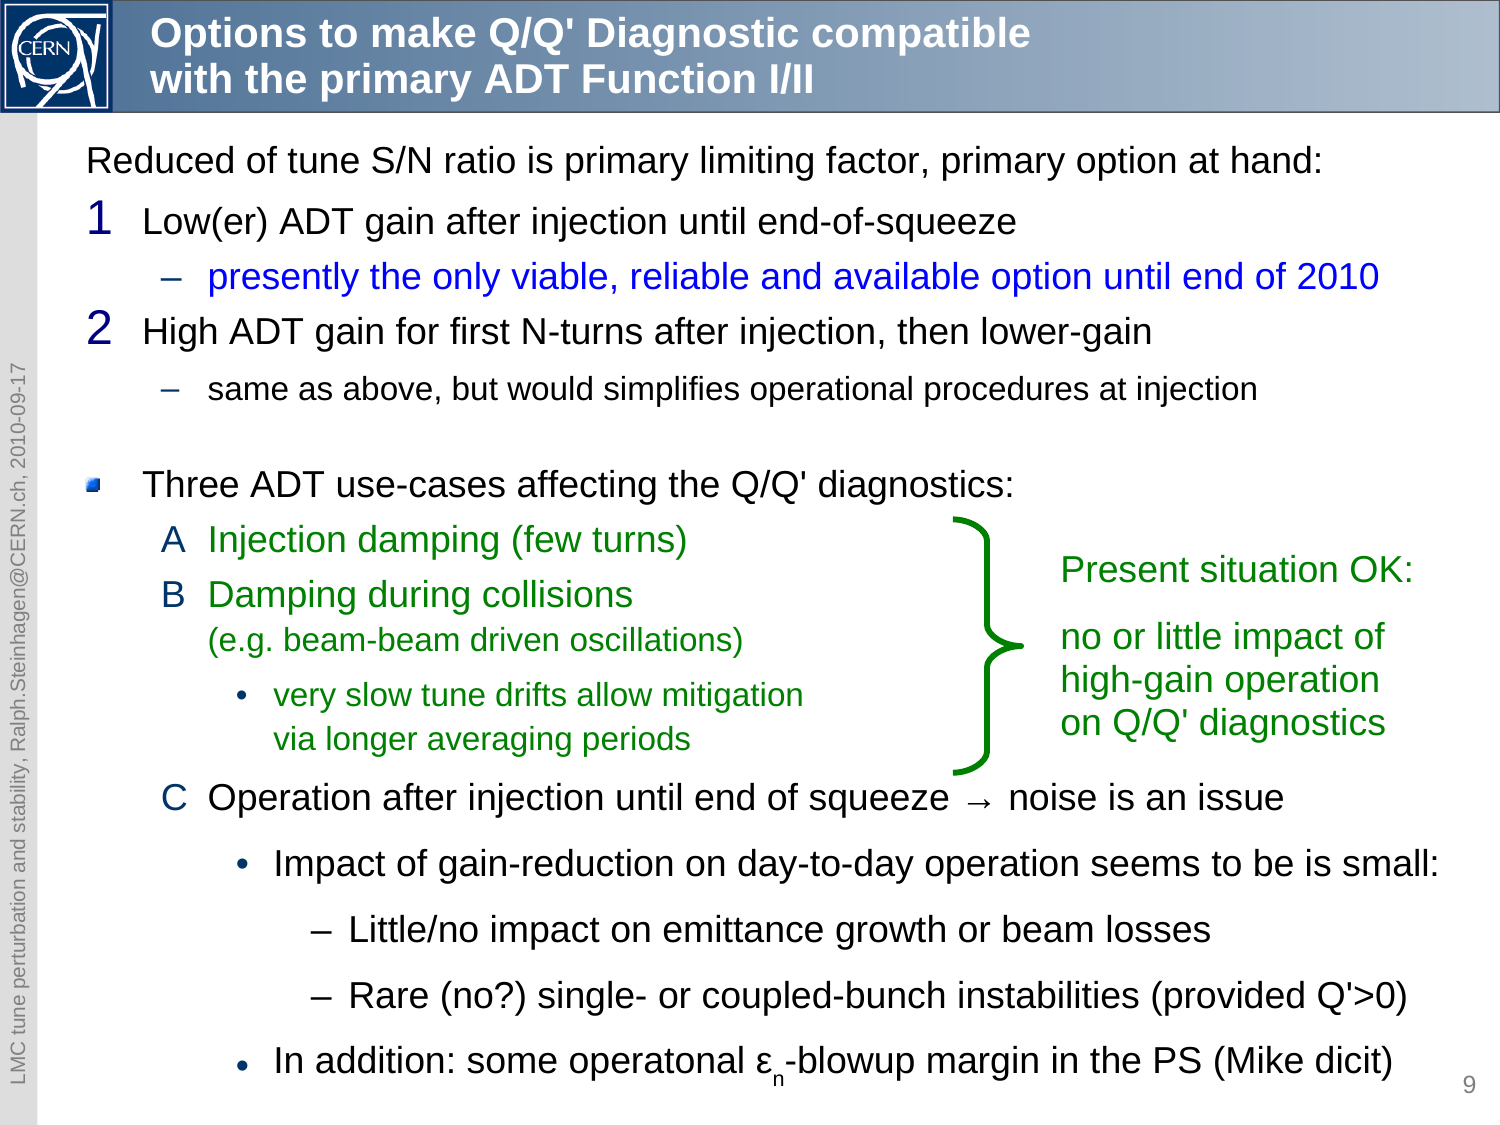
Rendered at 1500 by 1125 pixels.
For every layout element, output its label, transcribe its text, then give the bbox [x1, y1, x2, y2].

list Reduced of tune S/N ratio is primary limiting factor, primary option at hand: Low(er) ADT gain after injection until end-of-squeeze presently the only viable, reliable and available option until end of 2010 High ADT gain for first N-turns after injection, then lower-gain same as above, but would simplifies operational procedures at injection Three ADT use-cases affecting the Q/Q' diagnostics: Injection damping (few turns) Damping during collisions (e.g. beam-beam driven oscillations) very slow tune drifts allow mitigation via longer averaging periods Operation after injection until end of squeeze → noise is an issue Impact of gain-reduction on day-to-day operation seems to be is small: Little/no impact on emittance growth or beam losses Rare (no?) single- or coupled-bunch instabilities (provided Q'>0) In addition: some operatonal εn-blowup margin in the PS (Mike dicit) [85, 137, 1457, 1091]
title Options to make Q/Q' Diagnostic compatible with the primary ADT Function I/II [150, 7, 1429, 106]
picture [0, 0, 113, 113]
text_box Present situation OK: no or little impact of high-gain operation on Q/Q' diagnostics [1060, 547, 1427, 744]
